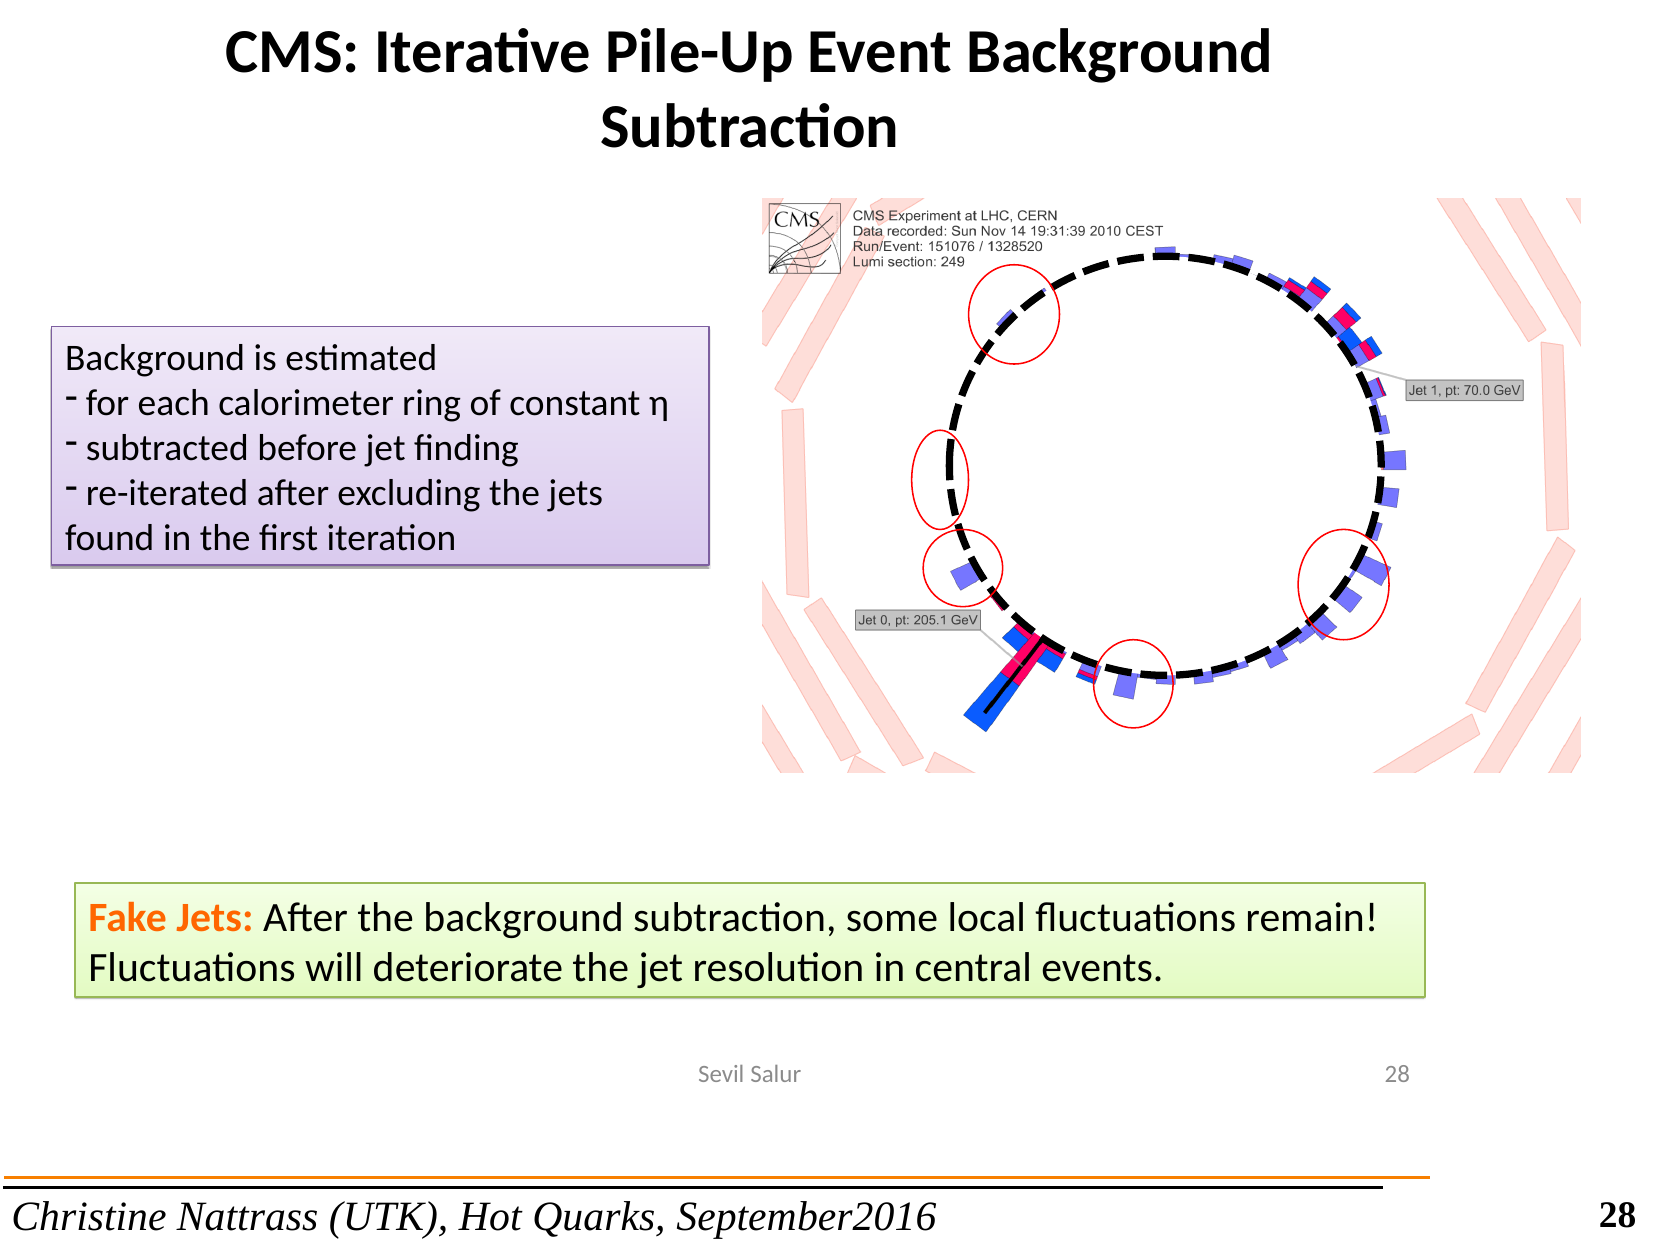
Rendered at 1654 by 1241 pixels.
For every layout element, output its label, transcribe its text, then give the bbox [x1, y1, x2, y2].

text_box <number> [1074, 1042, 1425, 1103]
picture [762, 198, 1581, 773]
text_box [949, 436, 967, 518]
title CMS: Iterative Pile-Up Event Background Subtraction [75, 0, 1425, 179]
text_box [1099, 641, 1171, 676]
text_box [985, 287, 1058, 363]
text_box Fake Jets: After the background subtraction, some local fluctuations remain! Fluctuations will deteriorate the jet resolution in central events. [74, 883, 1425, 997]
text_box [952, 256, 1382, 676]
text_box [1299, 531, 1368, 621]
text_box Sevil Salur [512, 1042, 988, 1103]
text_box [960, 531, 1001, 592]
text_box Background is estimated for each calorimeter ring of constant η subtracted before jet finding re-iterated after excluding the jets found in the first iteration [51, 326, 710, 565]
